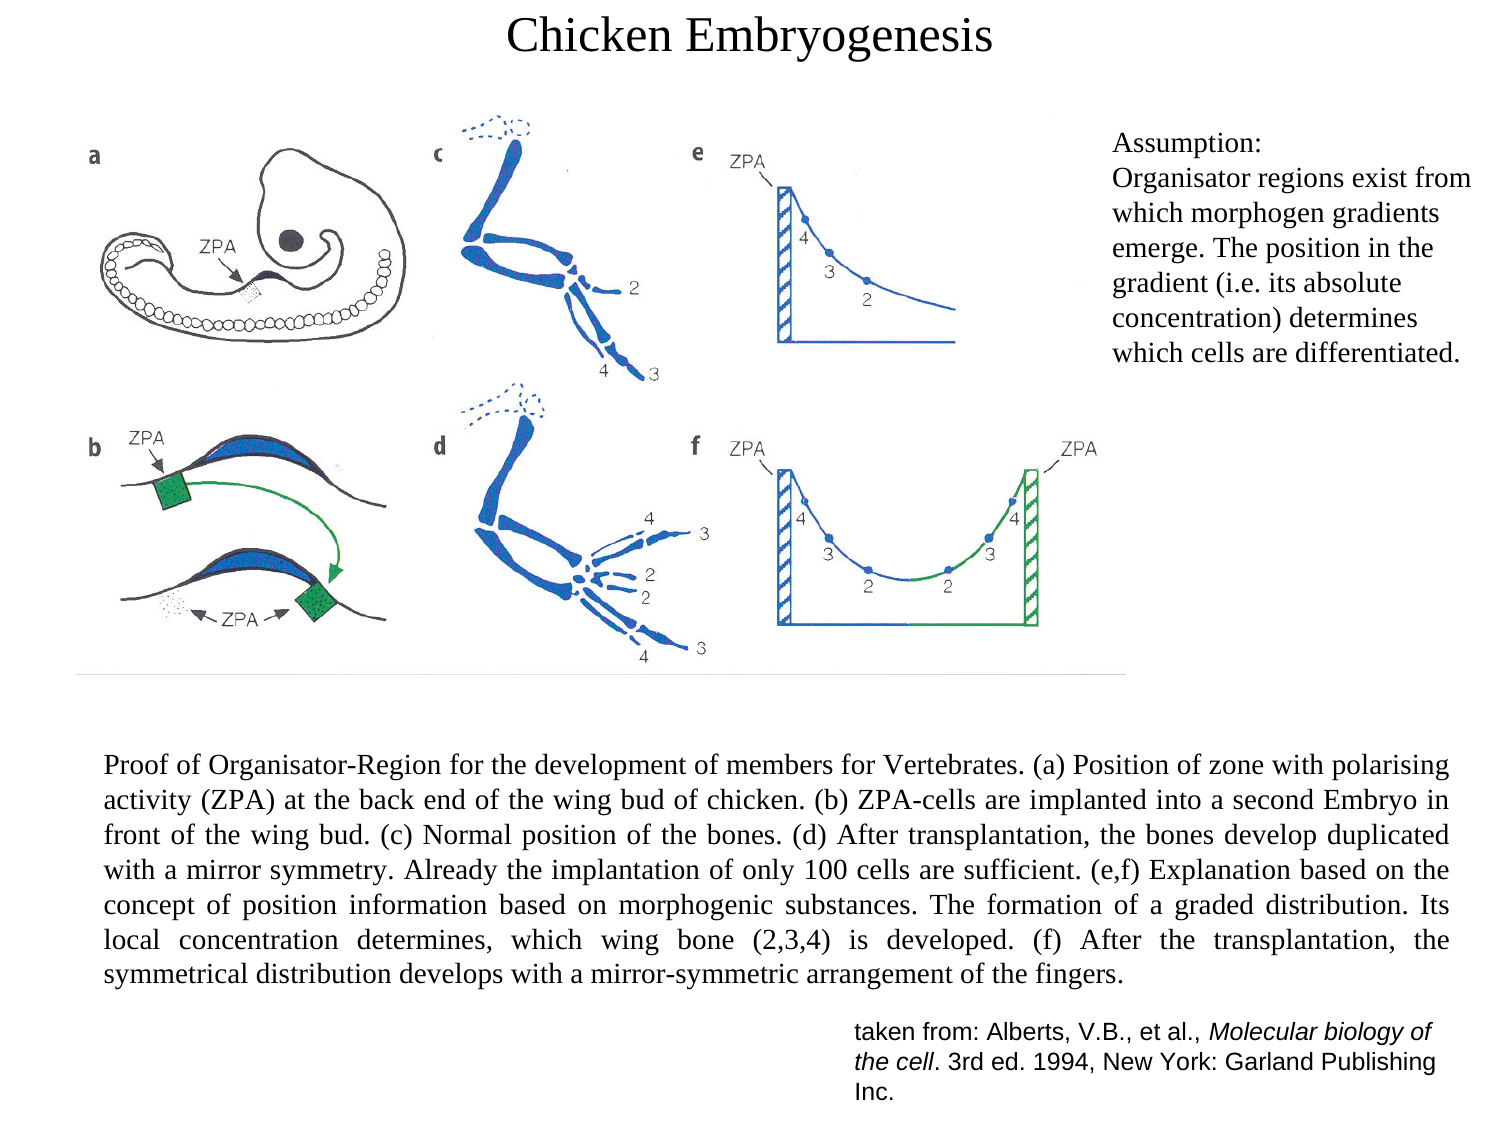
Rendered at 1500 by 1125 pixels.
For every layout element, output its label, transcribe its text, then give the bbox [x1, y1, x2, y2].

text_box taken from: Alberts, V.B., et al., Molecular biology of the cell. 3rd ed. 1994, New York: Garland Publishing Inc. [839, 1008, 1478, 1114]
title Chicken Embryogenesis [112, 0, 1388, 70]
text_box Proof of Organisator-Region for the development of members for Vertebrates. (a) Position of zone with polarising activity (ZPA) at the back end of the wing bud of chicken. (b) ZPA-cells are implanted into a second Embryo in front of the wing bud. (c) Normal position of the bones. (d) After transplantation, the bones develop duplicated with a mirror symmetry. Already the implantation of only 100 cells are sufficient. (e,f) Explanation based on the concept of position information based on morphogenic substances. The formation of a graded distribution. Its local concentration determines, which wing bone (2,3,4) is developed. (f) After the transplantation, the symmetrical distribution develops with a mirror-symmetric arrangement of the fingers. [88, 737, 1467, 998]
text_box Assumption: Organisator regions exist from which morphogen gradients emerge. The position in the gradient (i.e. its absolute concentration) determines which cells are differentiated. [1097, 116, 1500, 377]
picture [75, 106, 1126, 676]
